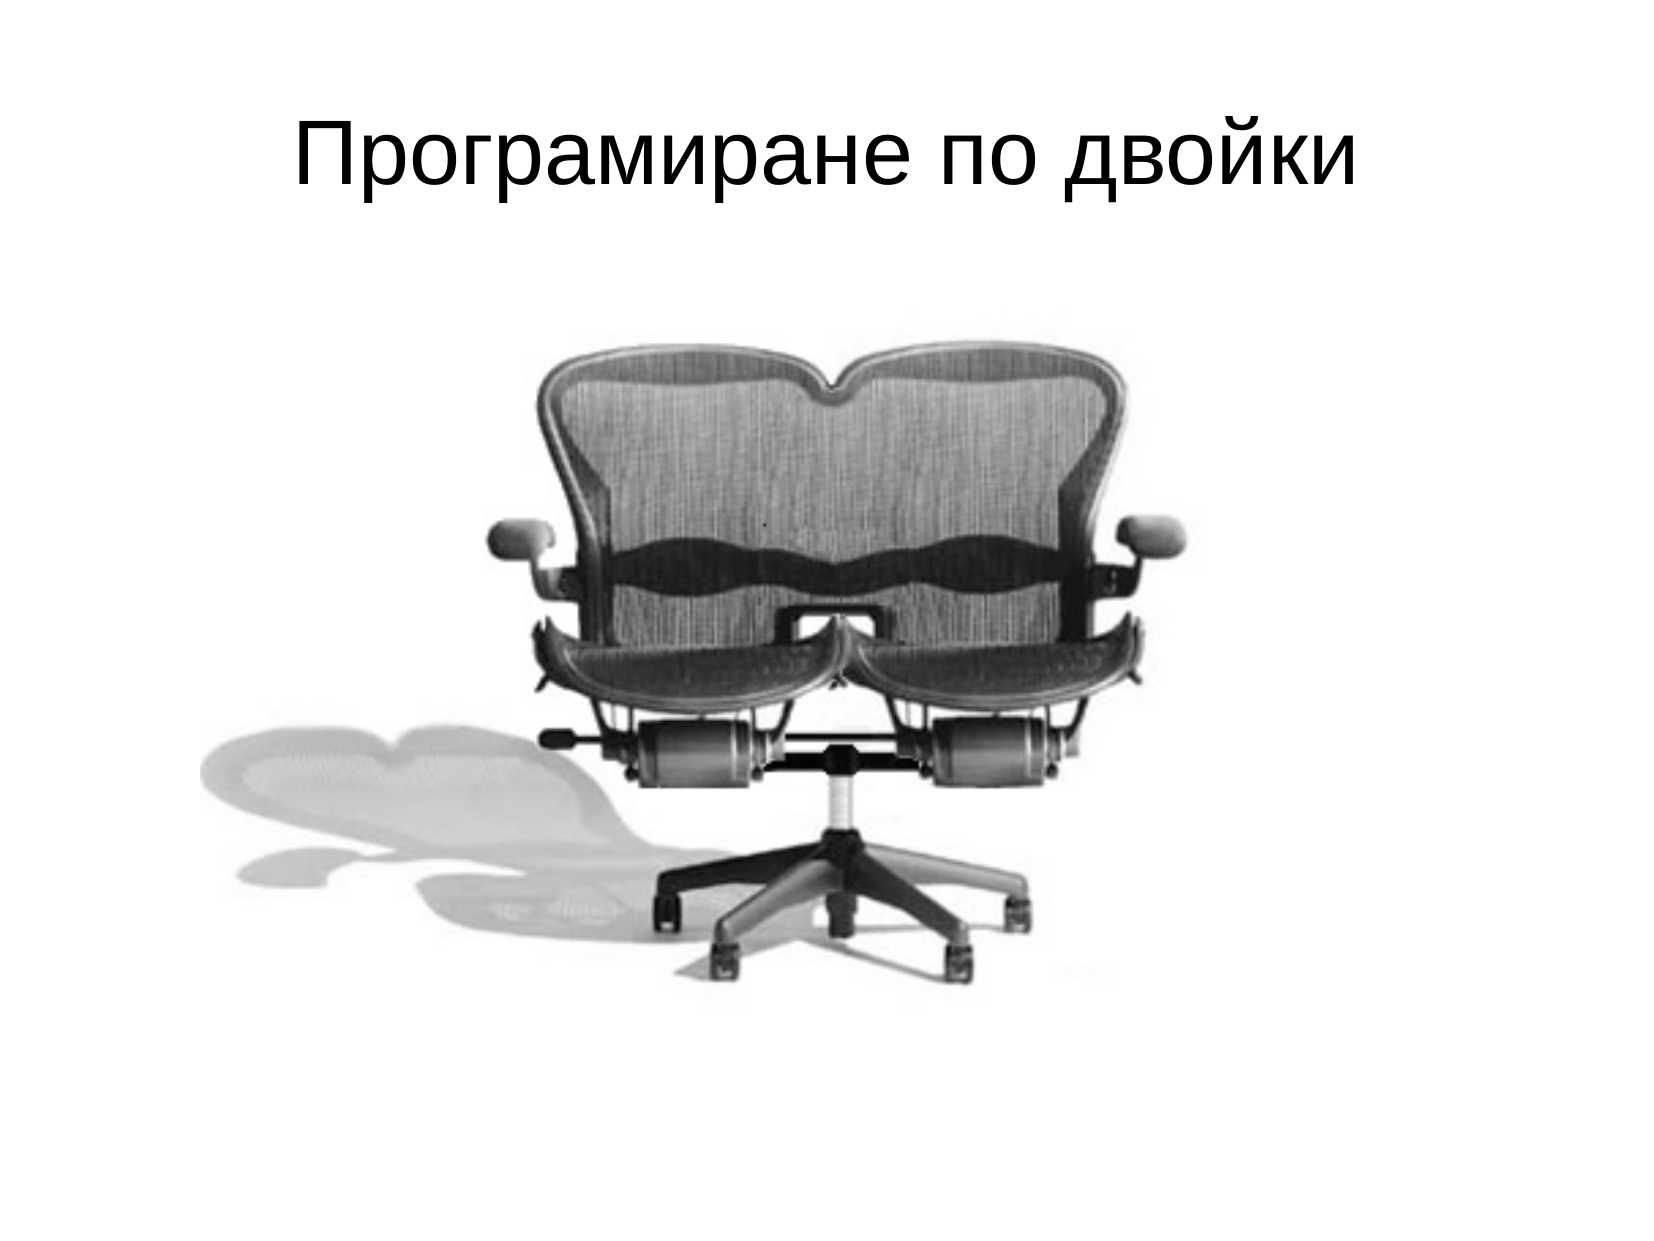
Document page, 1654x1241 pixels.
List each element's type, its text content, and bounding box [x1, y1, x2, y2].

title Програмиране по двойки [82, 49, 1571, 257]
picture [200, 290, 1454, 1010]
